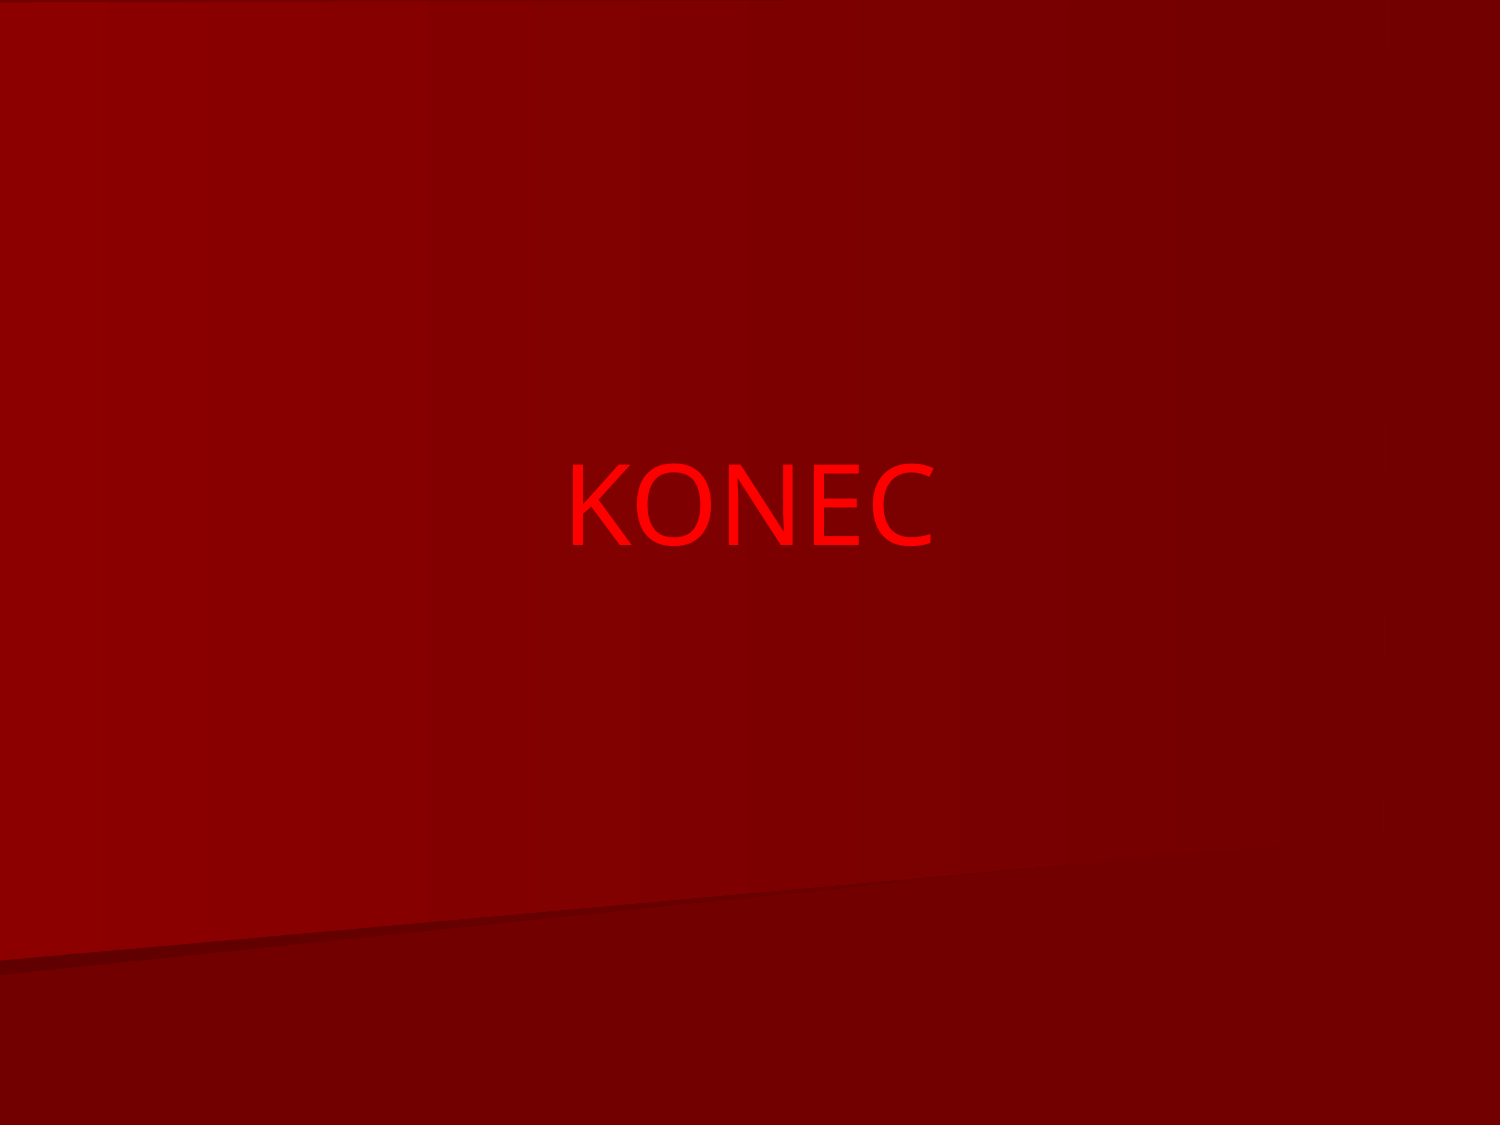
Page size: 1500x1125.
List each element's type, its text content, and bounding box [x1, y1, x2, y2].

title KONEC [112, 290, 1388, 575]
